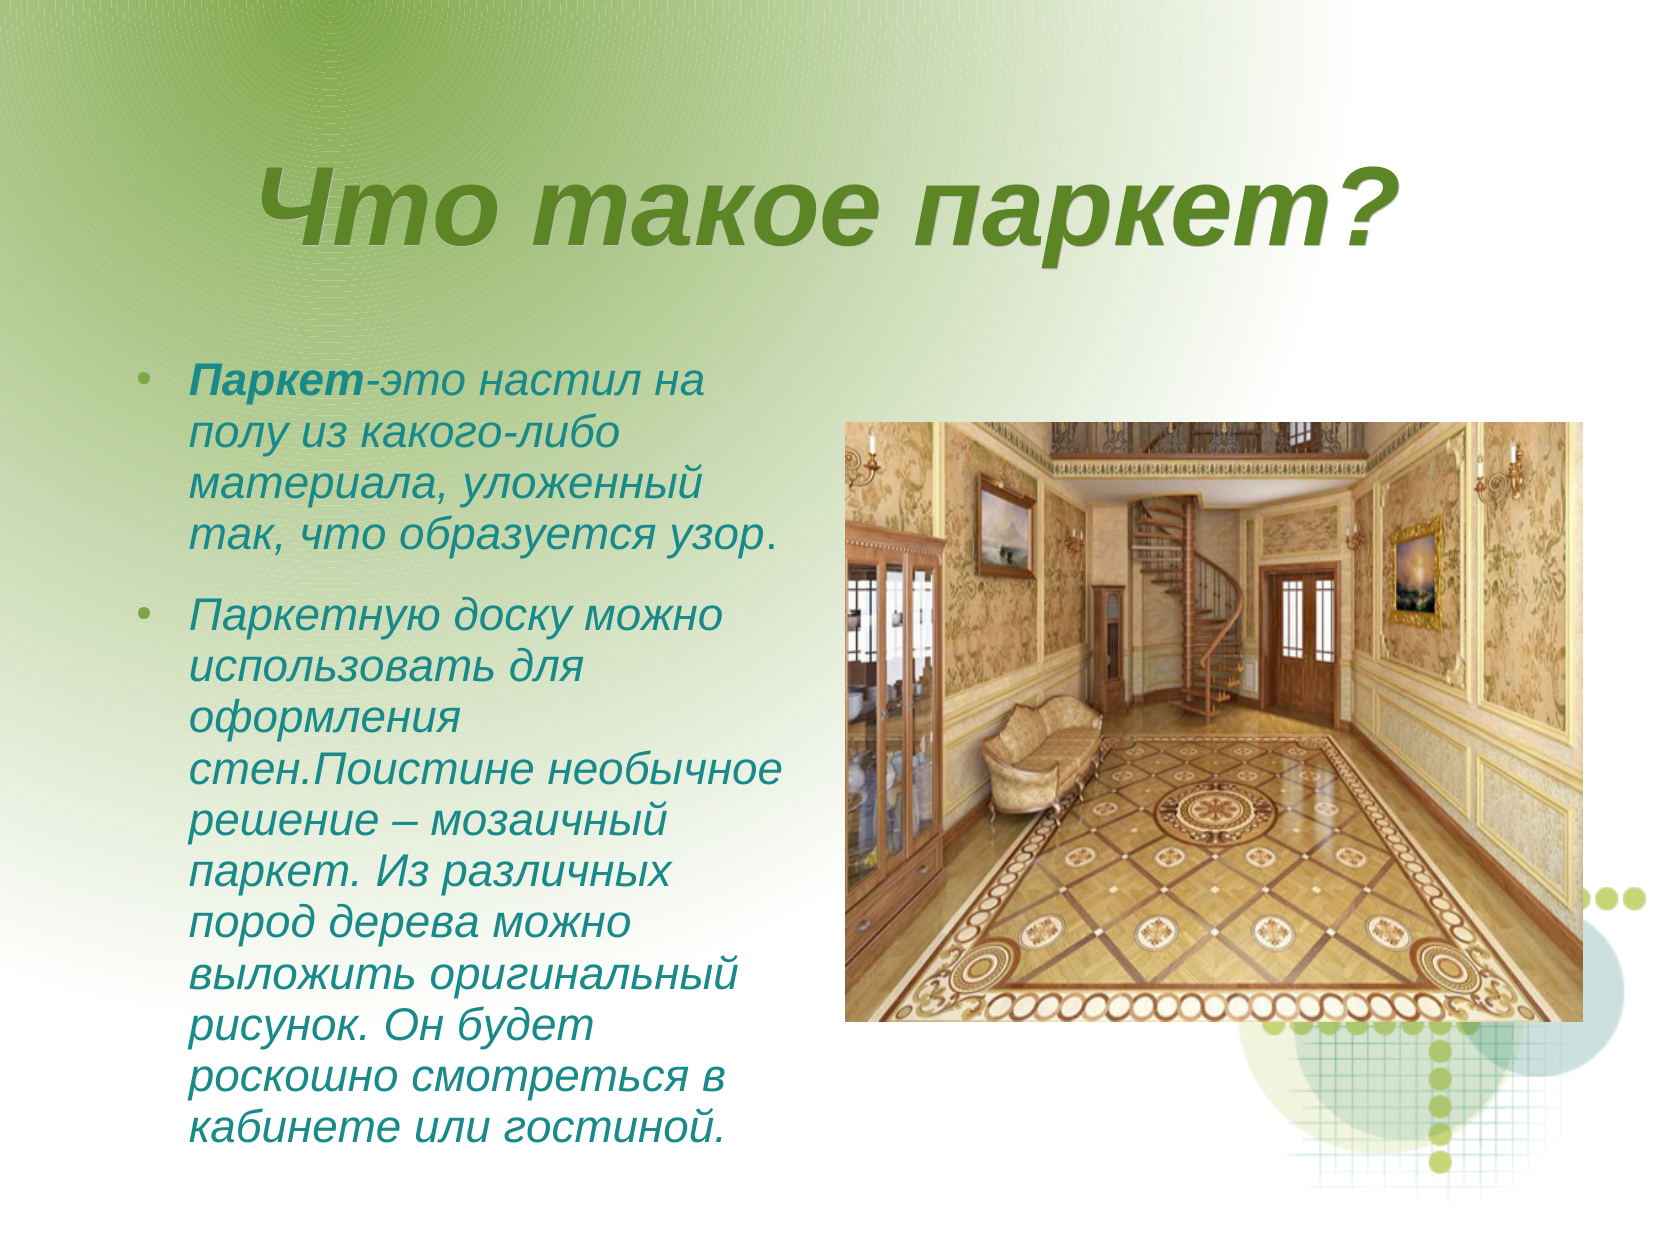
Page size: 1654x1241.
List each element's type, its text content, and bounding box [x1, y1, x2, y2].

list Паркет-это настил на полу из какого-либо материала, уложенный так, что образуется узор. Паркетную доску можно использовать для оформления стен.Поистине необычное решение – мозаичный паркет. Из различных пород дерева можно выложить оригинальный рисунок. Он будет роскошно смотреться в кабинете или гостиной. [118, 354, 808, 1147]
title Что такое паркет? [121, 102, 1534, 310]
picture [845, 422, 1654, 1211]
